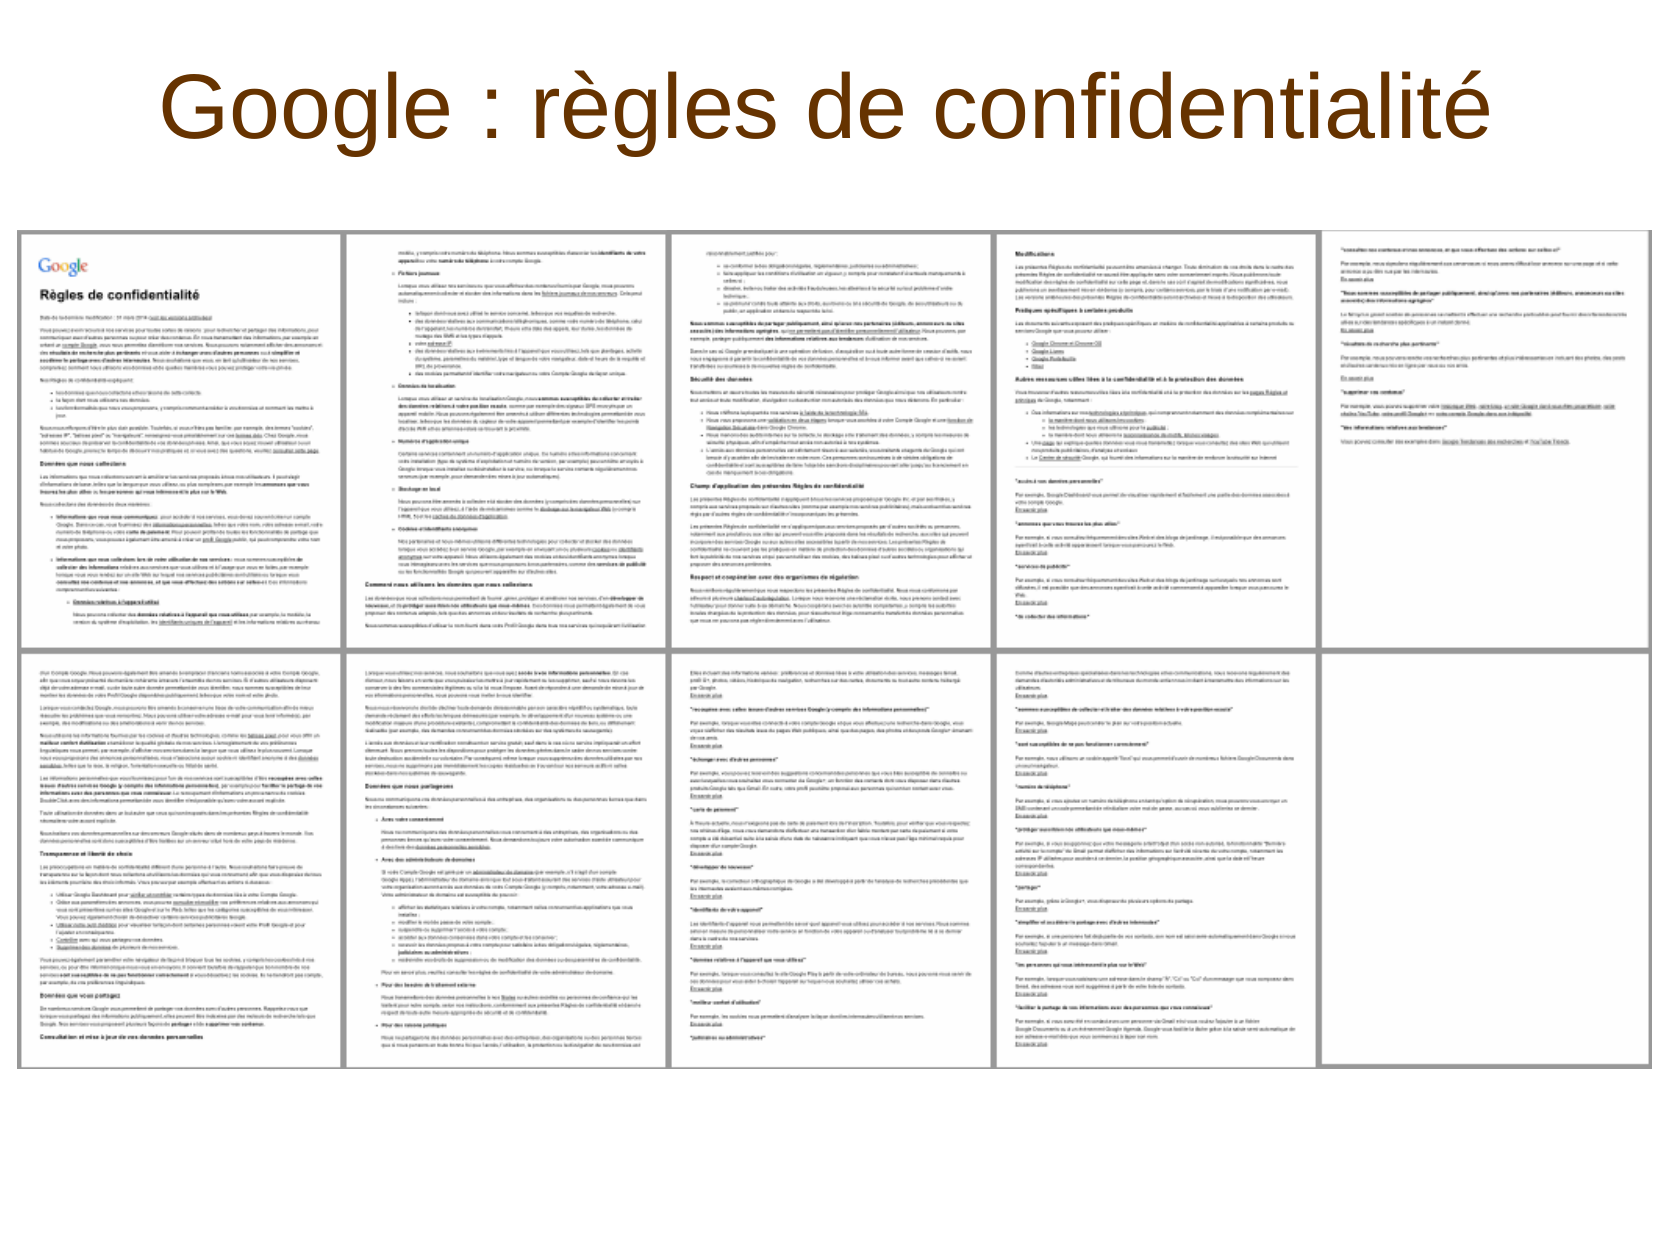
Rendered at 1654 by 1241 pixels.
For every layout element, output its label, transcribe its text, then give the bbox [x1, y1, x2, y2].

title Google : règles de confidentialité [82, 35, 1571, 179]
picture [17, 230, 1652, 1069]
